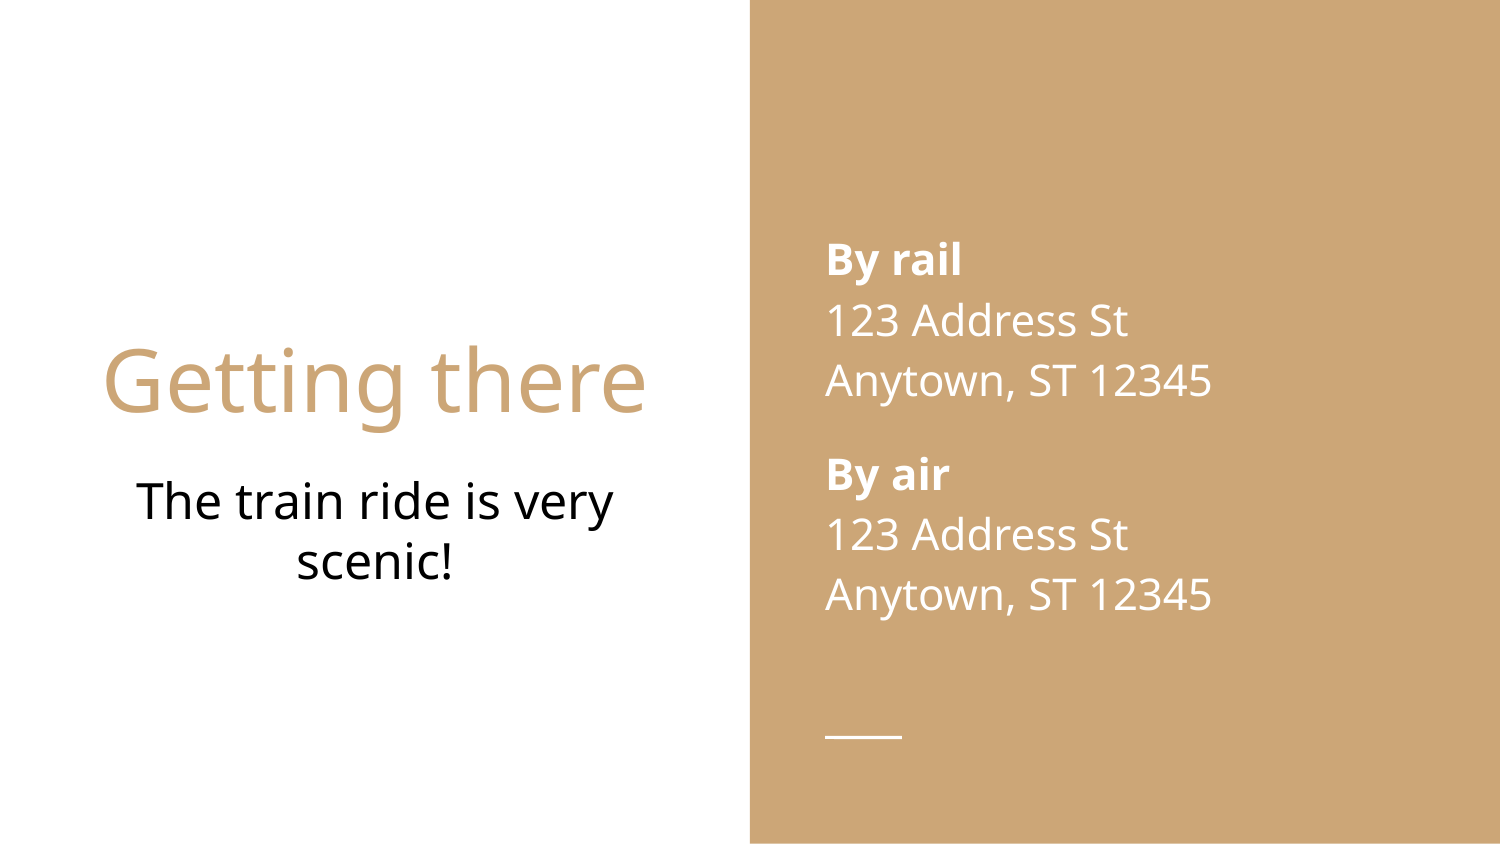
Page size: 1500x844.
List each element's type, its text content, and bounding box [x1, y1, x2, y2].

subtitle The train ride is very scenic! [43, 454, 708, 713]
list By rail 123 Address St Anytown, ST 12345 By air 123 Address St Anytown, ST 12345 [810, 118, 1440, 725]
title Getting there [43, 152, 708, 446]
